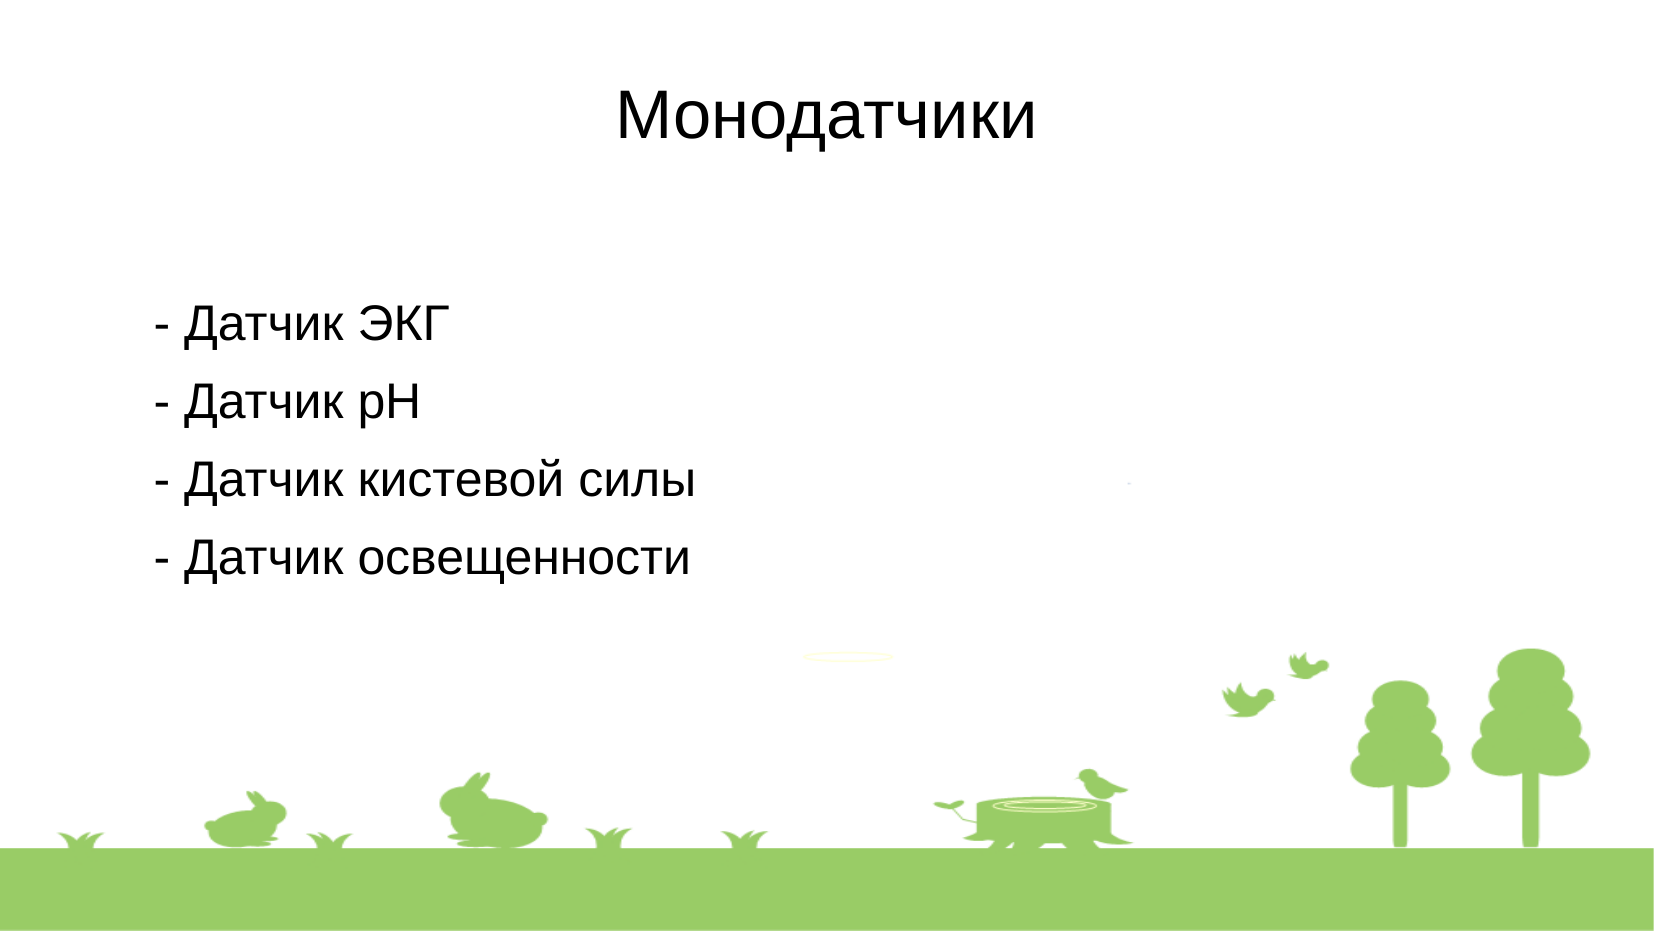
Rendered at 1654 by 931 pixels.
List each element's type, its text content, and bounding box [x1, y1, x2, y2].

title Монодатчики [82, 37, 1571, 193]
picture [0, 0, 1654, 931]
list - Датчик ЭКГ - Датчик рН - Датчик кистевой силы - Датчик освещенности [82, 217, 1571, 758]
